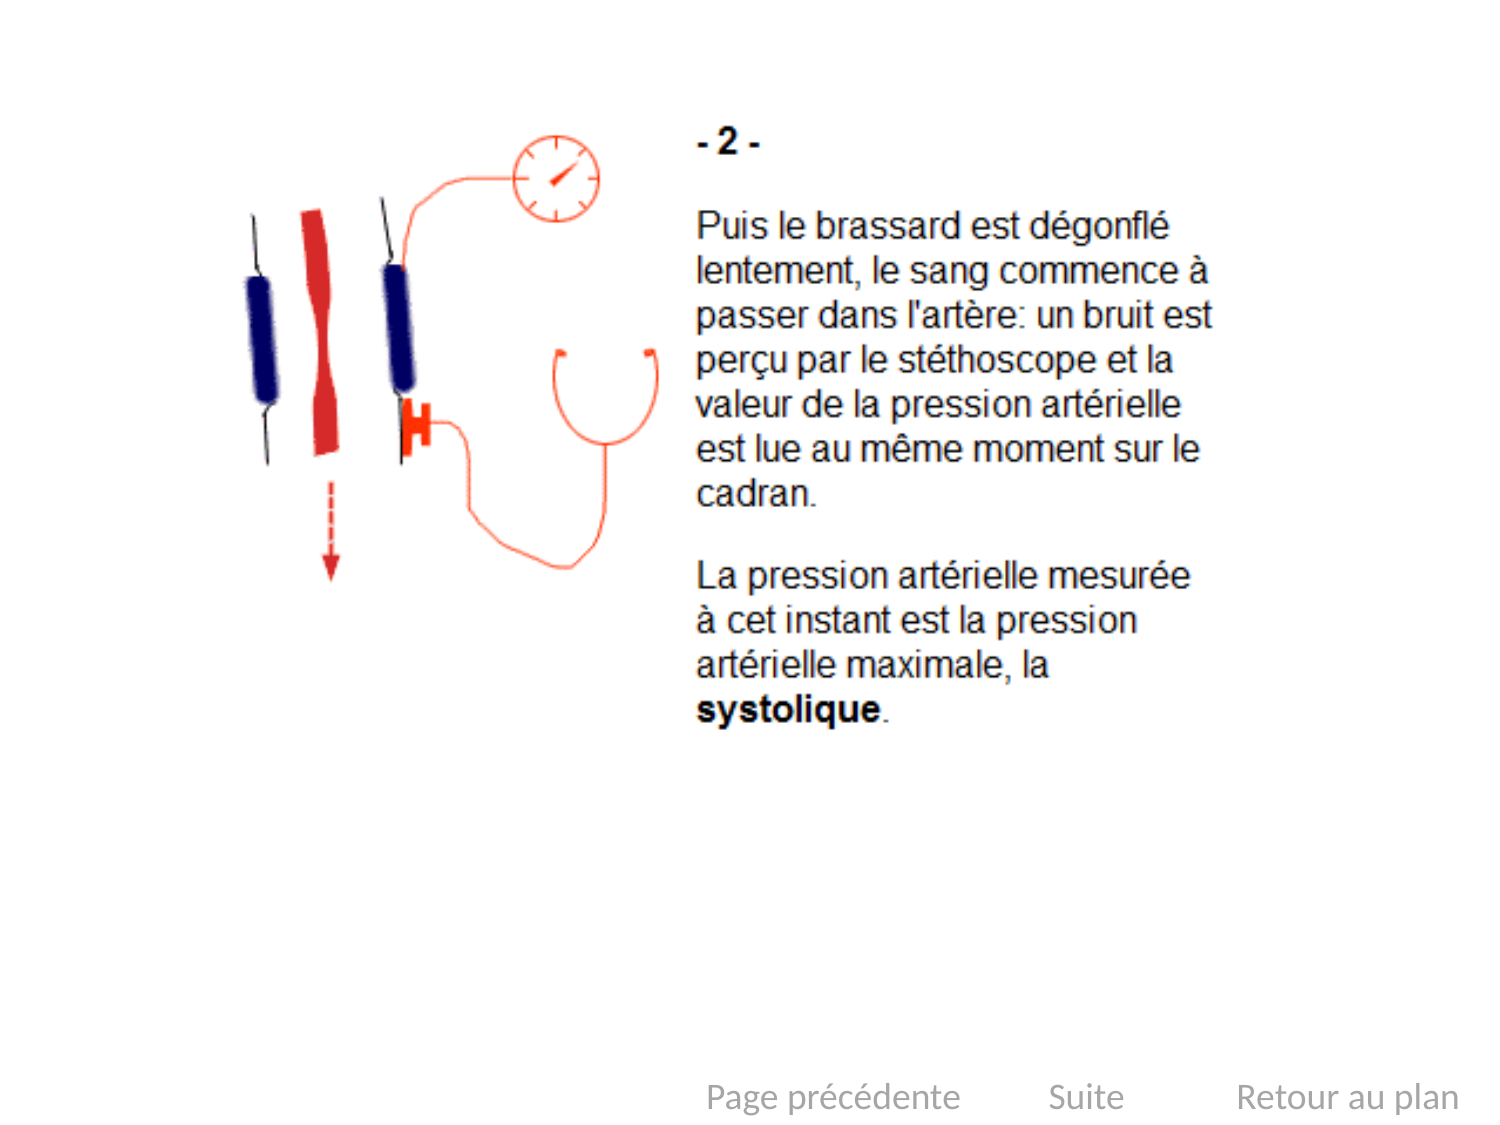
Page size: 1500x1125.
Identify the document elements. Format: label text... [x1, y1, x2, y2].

text_box Suite [1033, 1064, 1140, 1125]
picture [171, 101, 1248, 744]
text_box Page précédente [690, 1064, 977, 1125]
text_box Retour au plan [1221, 1064, 1476, 1125]
